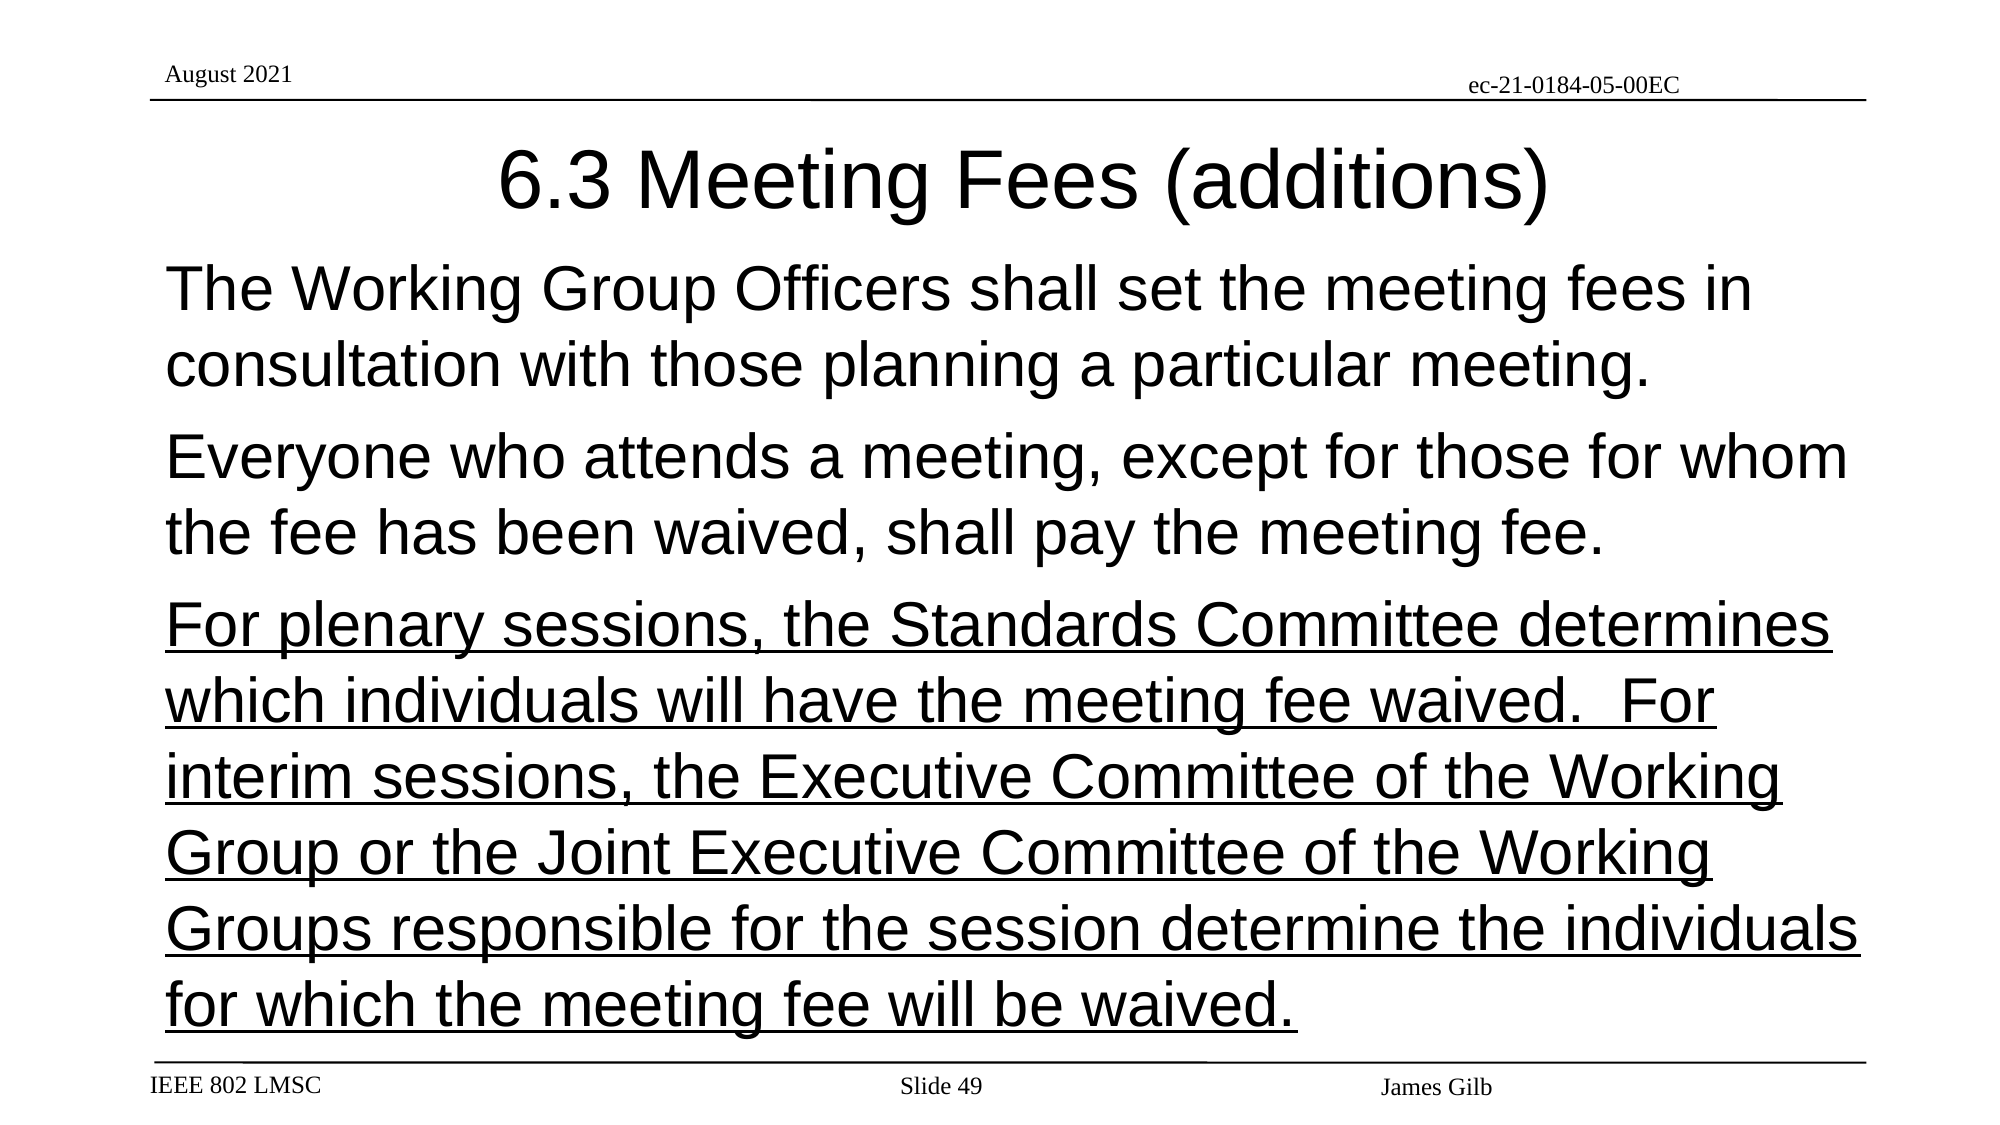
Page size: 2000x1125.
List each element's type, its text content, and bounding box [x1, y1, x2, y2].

title 6.3 Meeting Fees (additions) [149, 112, 1900, 238]
text_box Slide [799, 1069, 1083, 1108]
list The Working Group Officers shall set the meeting fees in consultation with those planning a particular meeting. Everyone who attends a meeting, except for those for whom the fee has been waived, shall pay the meeting fee. For plenary sessions, the Standards Committee determines which individuals will have the meeting fee waived. For interim sessions, the Executive Committee of the Working Group or the Joint Executive Committee of the Working Groups responsible for the session determine the individuals for which the meeting fee will be waived. [150, 239, 1900, 1051]
